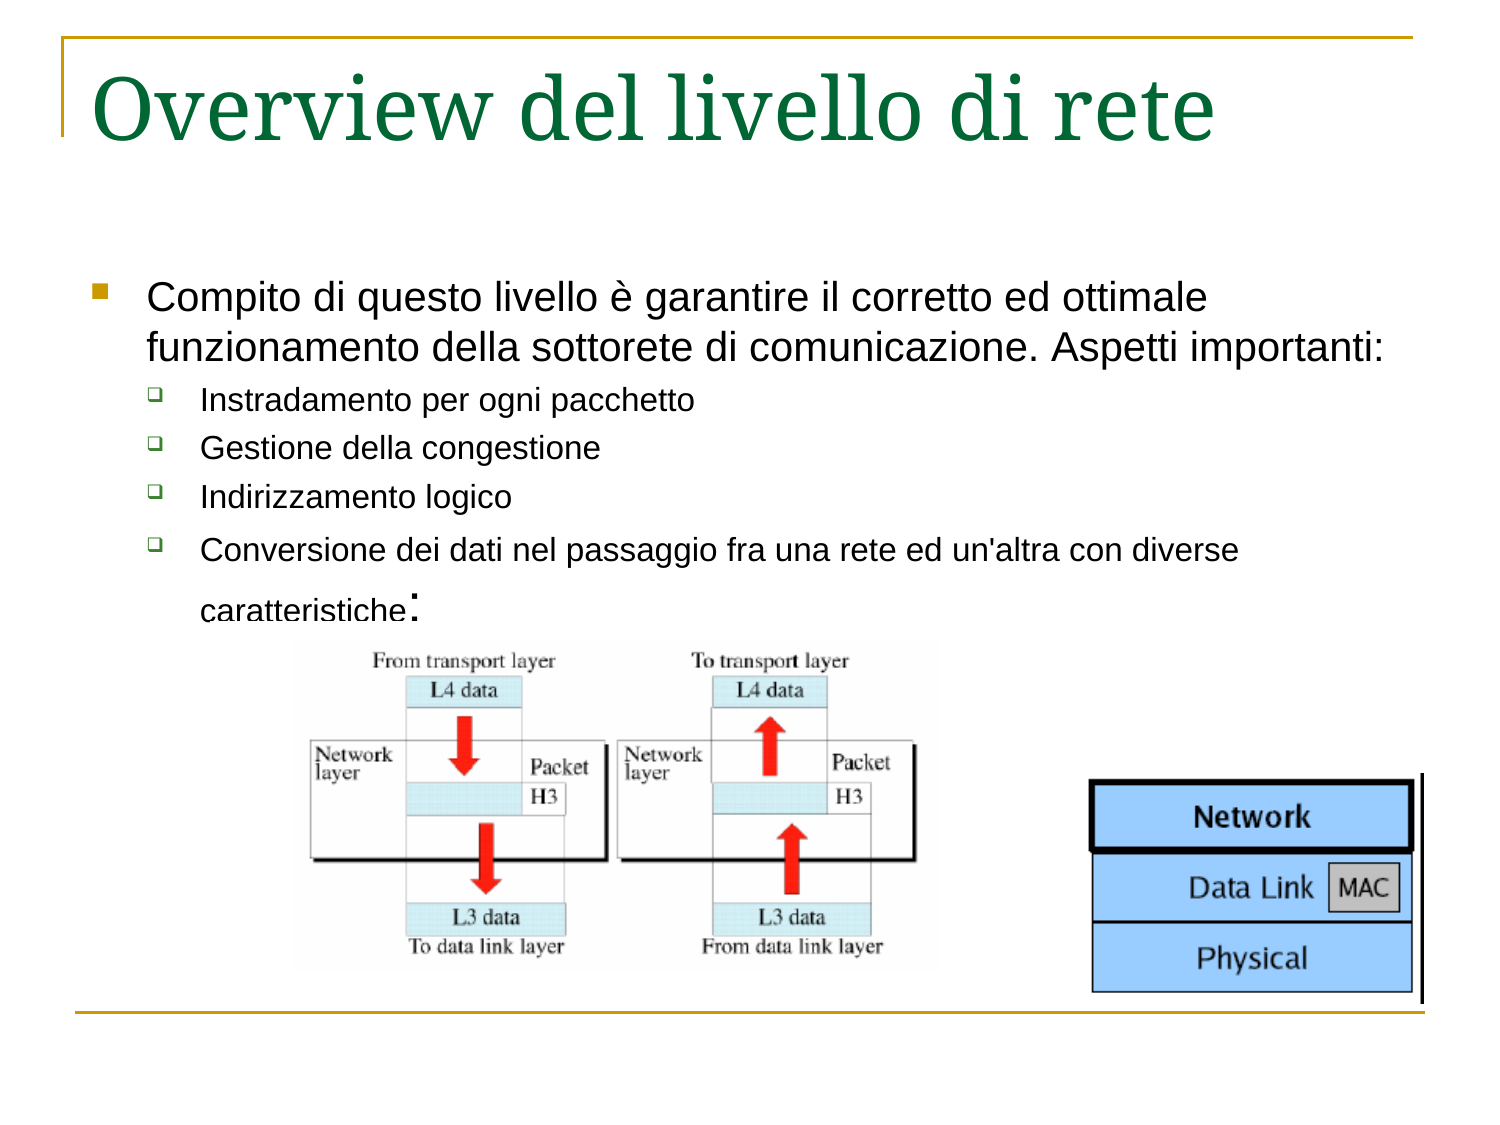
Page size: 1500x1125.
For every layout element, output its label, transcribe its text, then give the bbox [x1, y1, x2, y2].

picture [210, 621, 955, 1009]
list Compito di questo livello è garantire il corretto ed ottimale funzionamento della sottorete di comunicazione. Aspetti importanti: Instradamento per ogni pacchetto Gestione della congestione Indirizzamento logico Conversione dei dati nel passaggio fra una rete ed un'altra con diverse caratteristiche: [75, 262, 1426, 1006]
title Overview del livello di rete [75, 45, 1426, 233]
picture [1078, 773, 1424, 1004]
